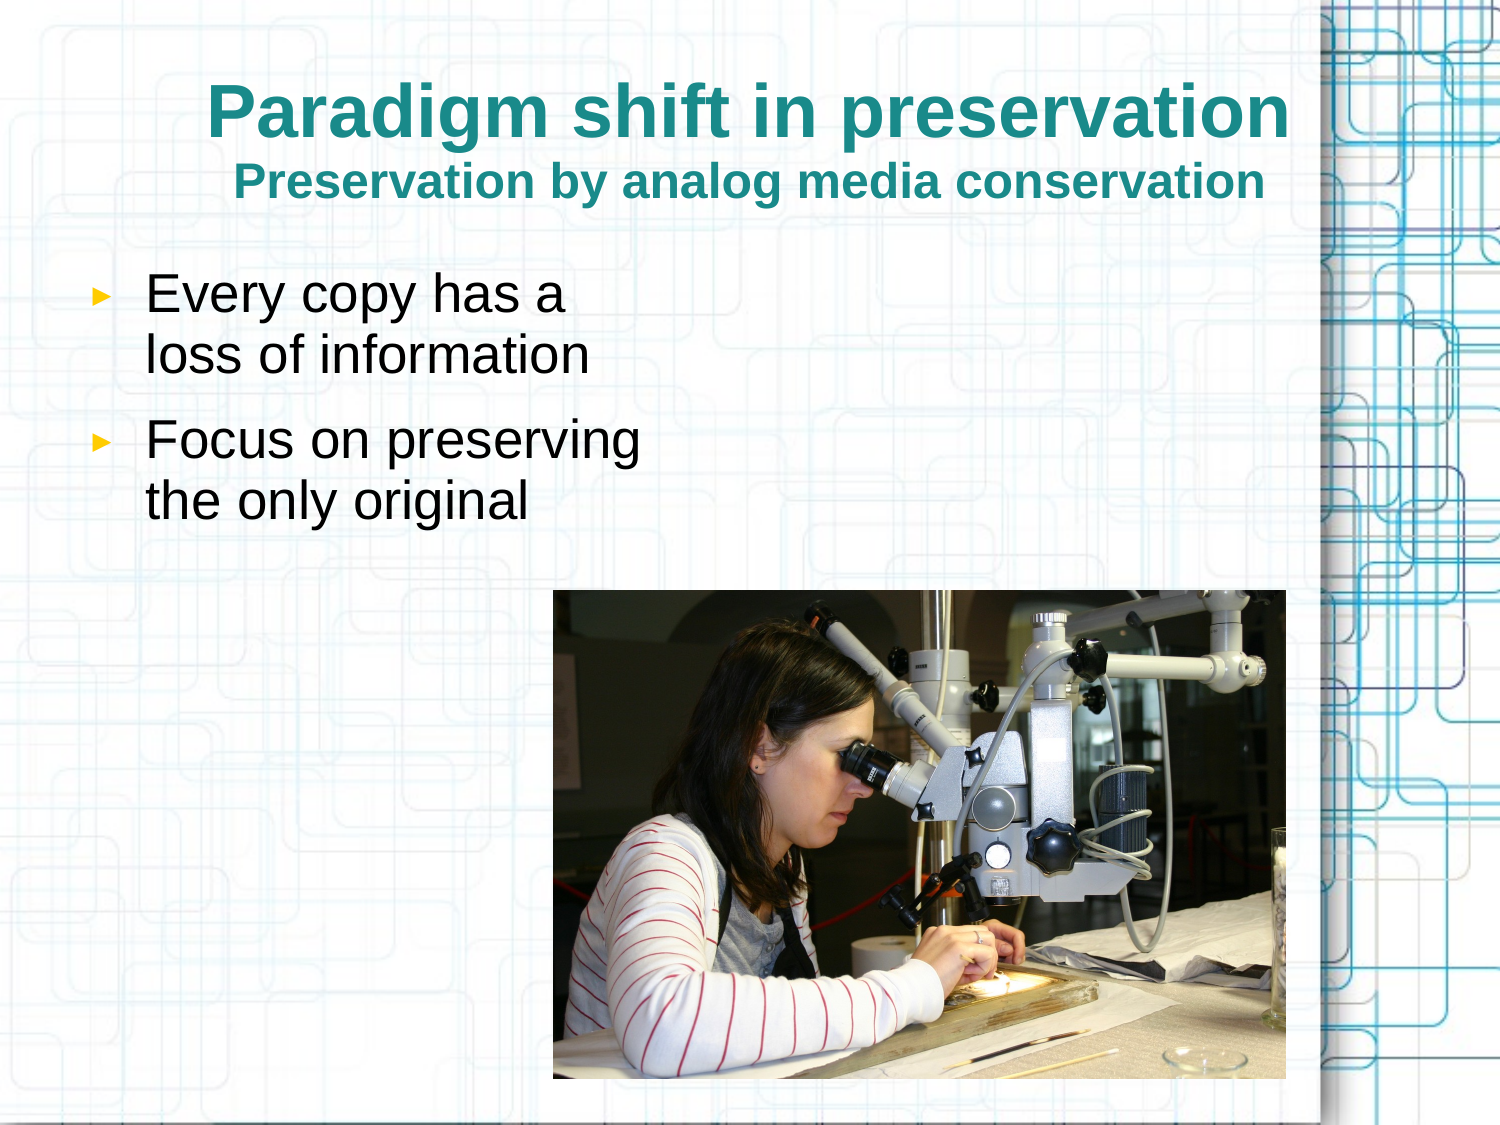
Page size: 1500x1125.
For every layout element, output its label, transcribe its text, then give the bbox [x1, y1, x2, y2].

list Every copy has a loss of information Focus on preserving the only original [75, 263, 666, 1006]
picture [0, 0, 1500, 1125]
title Paradigm shift in preservation Preservation by analog media conservation [75, 29, 1425, 248]
